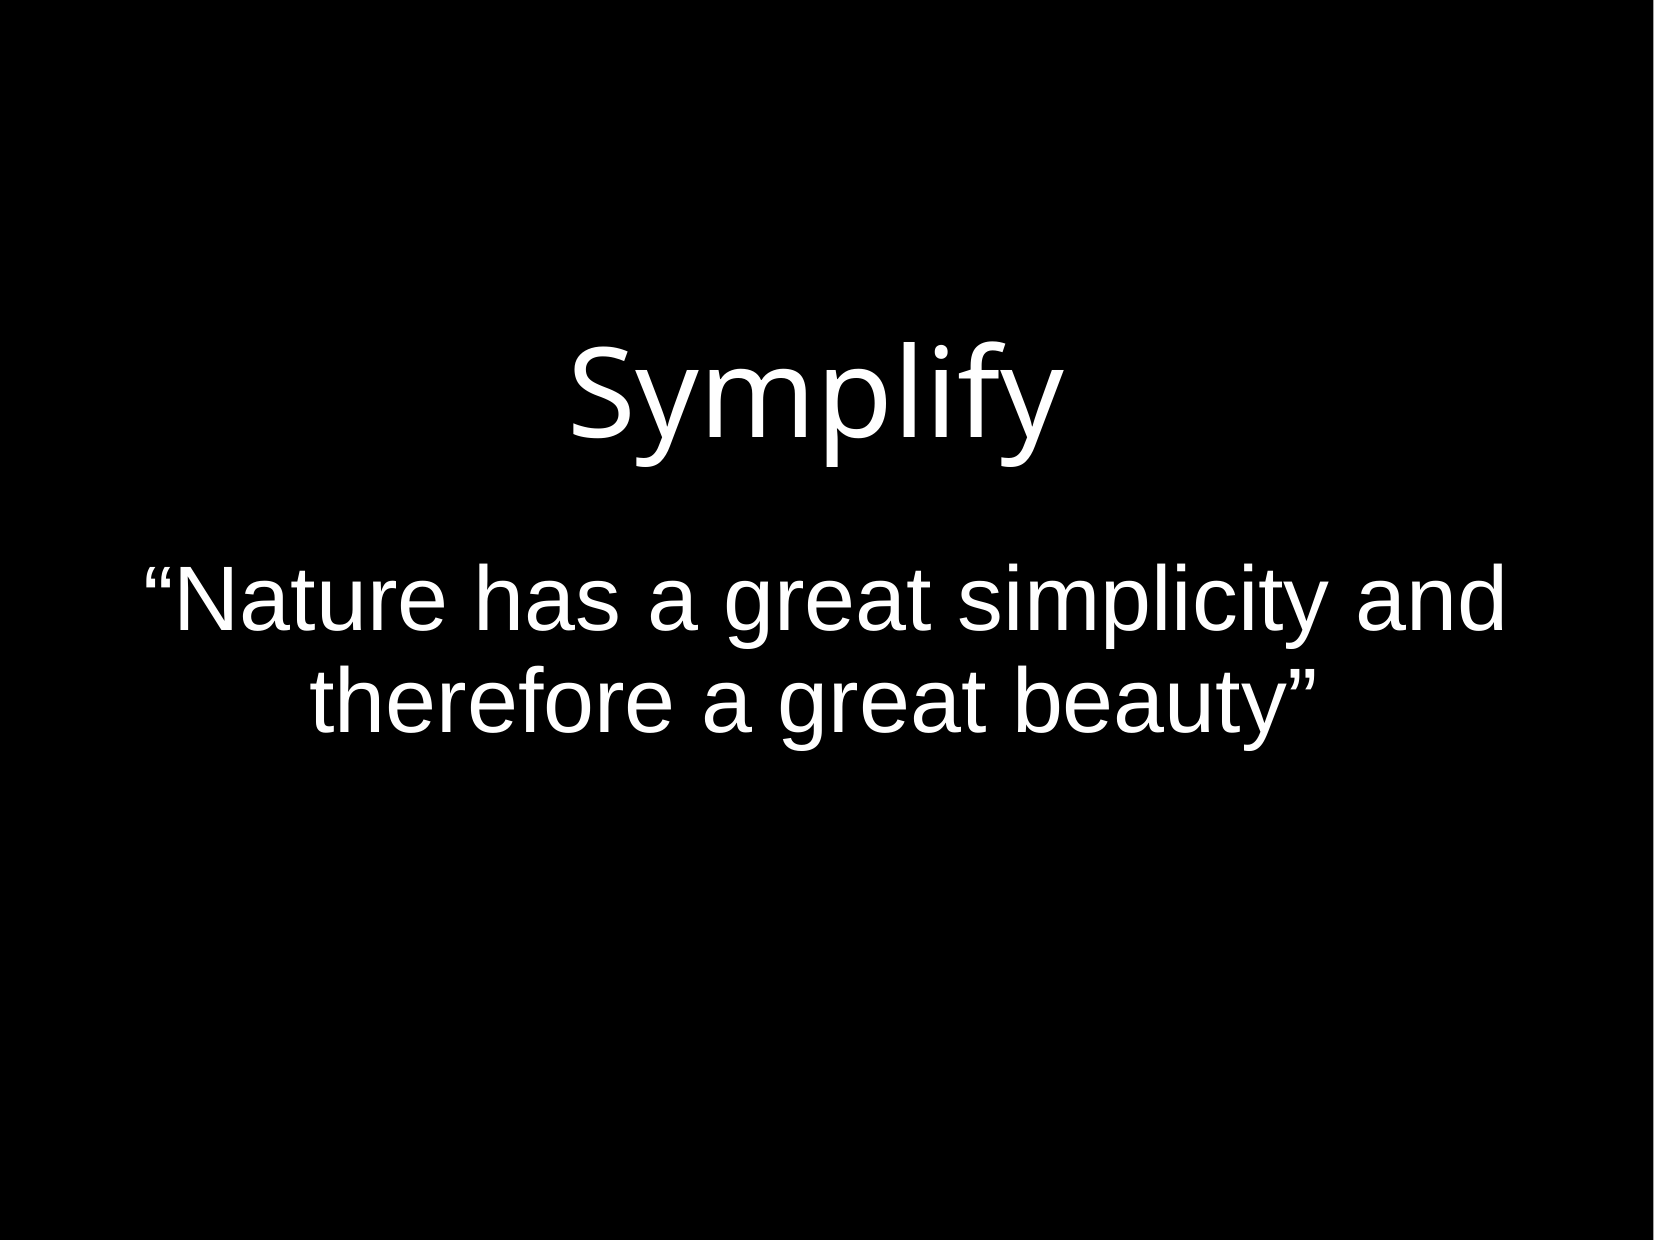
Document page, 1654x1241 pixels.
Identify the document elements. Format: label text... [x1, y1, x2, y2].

title Symplify [71, 285, 1561, 493]
subtitle “Nature has a great simplicity and therefore a great beauty” [82, 290, 1571, 1010]
